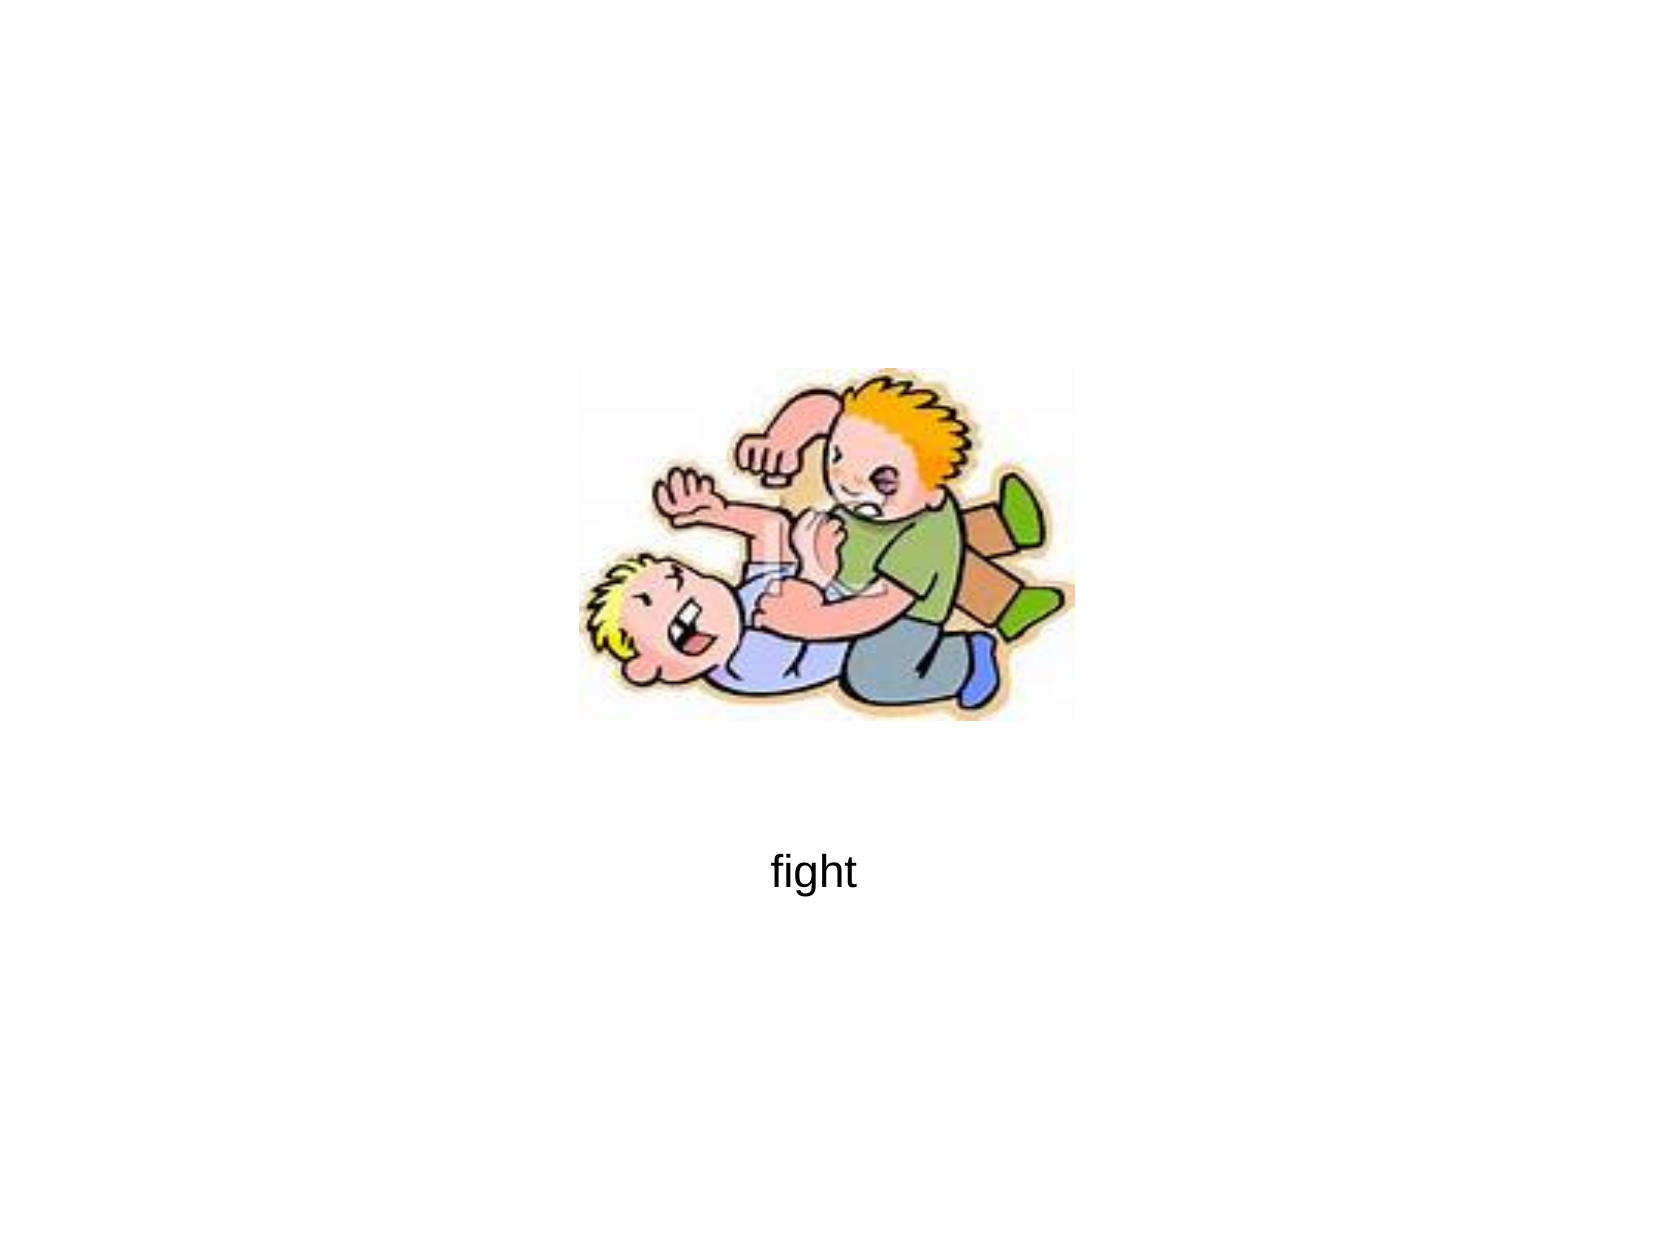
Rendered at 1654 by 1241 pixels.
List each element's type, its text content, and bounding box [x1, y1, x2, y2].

picture [579, 368, 1075, 721]
text_box fight [755, 838, 873, 905]
